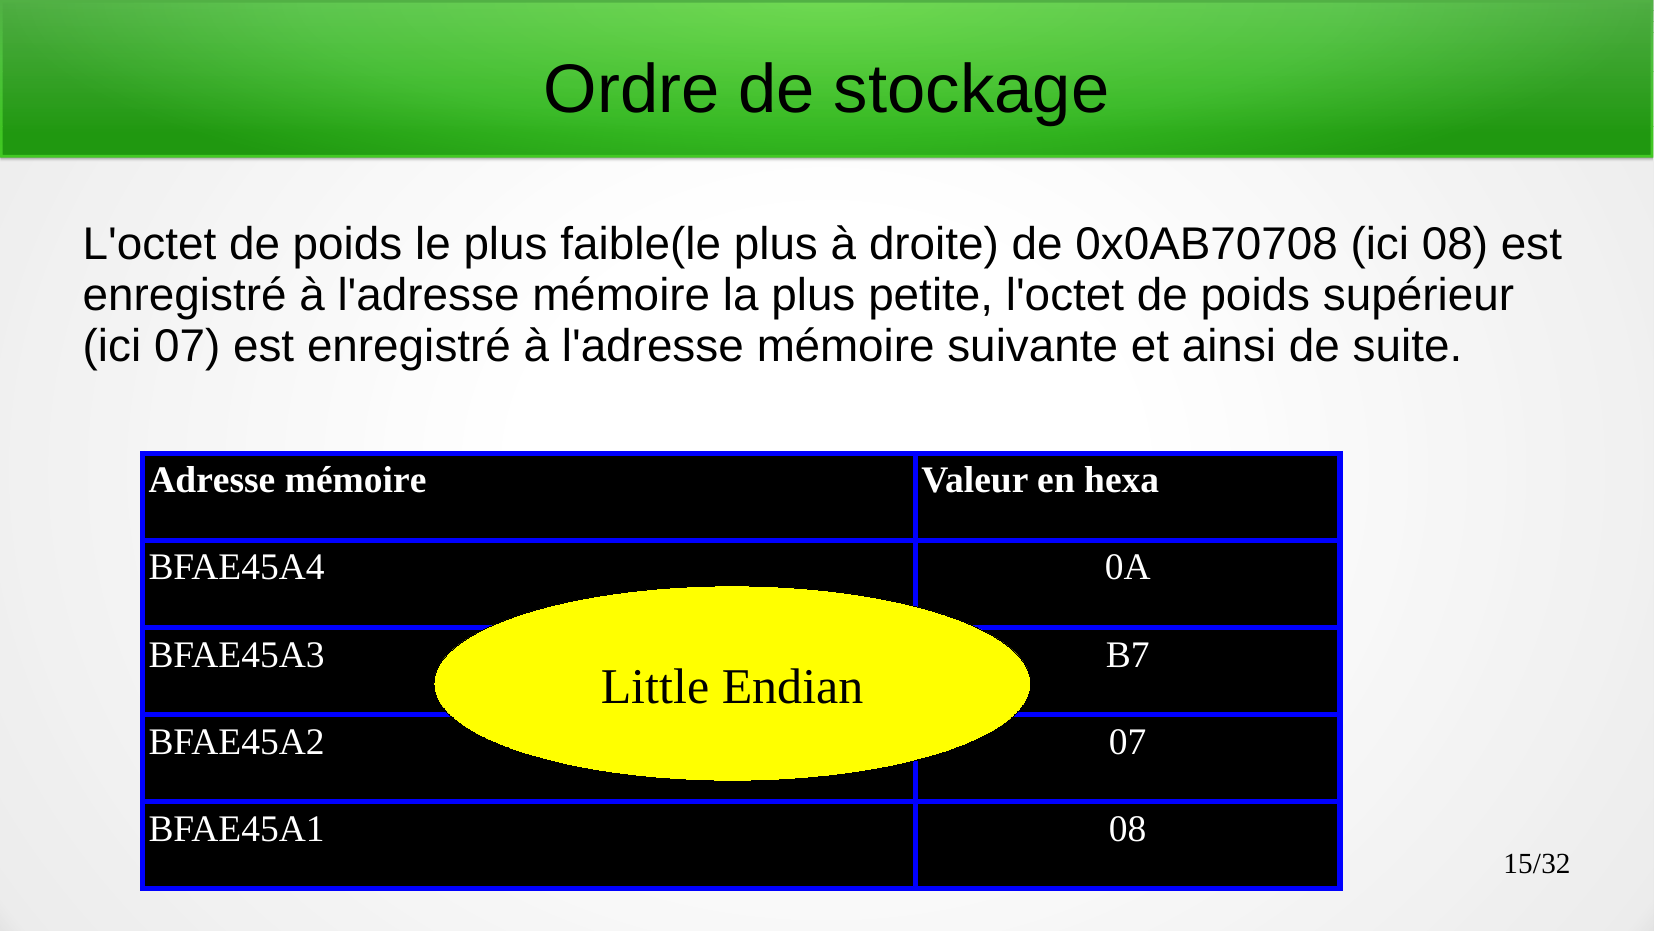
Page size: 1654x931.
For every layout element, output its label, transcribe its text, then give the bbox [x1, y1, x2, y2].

list L'octet de poids le plus faible(le plus à droite) de 0x0AB70708 (ici 08) est enregistré à l'adresse mémoire la plus petite, l'octet de poids supérieur (ici 07) est enregistré à l'adresse mémoire suivante et ainsi de suite. [82, 217, 1571, 820]
table_cell B7 [984, 630, 1337, 712]
table_cell 0A [918, 543, 1337, 625]
text_box Little Endian [433, 585, 1031, 782]
table_cell BFAE45A1 [145, 804, 913, 886]
title Ordre de stockage [82, 35, 1571, 142]
table_header Valeur en hexa [918, 456, 1337, 538]
table_cell BFAE45A2 [145, 717, 913, 799]
table_cell 07 [918, 717, 1337, 799]
table_header Adresse mémoire [145, 456, 913, 538]
table_cell BFAE45A3 [145, 630, 480, 712]
table_cell BFAE45A4 [145, 543, 913, 625]
table_cell 08 [918, 804, 1337, 886]
